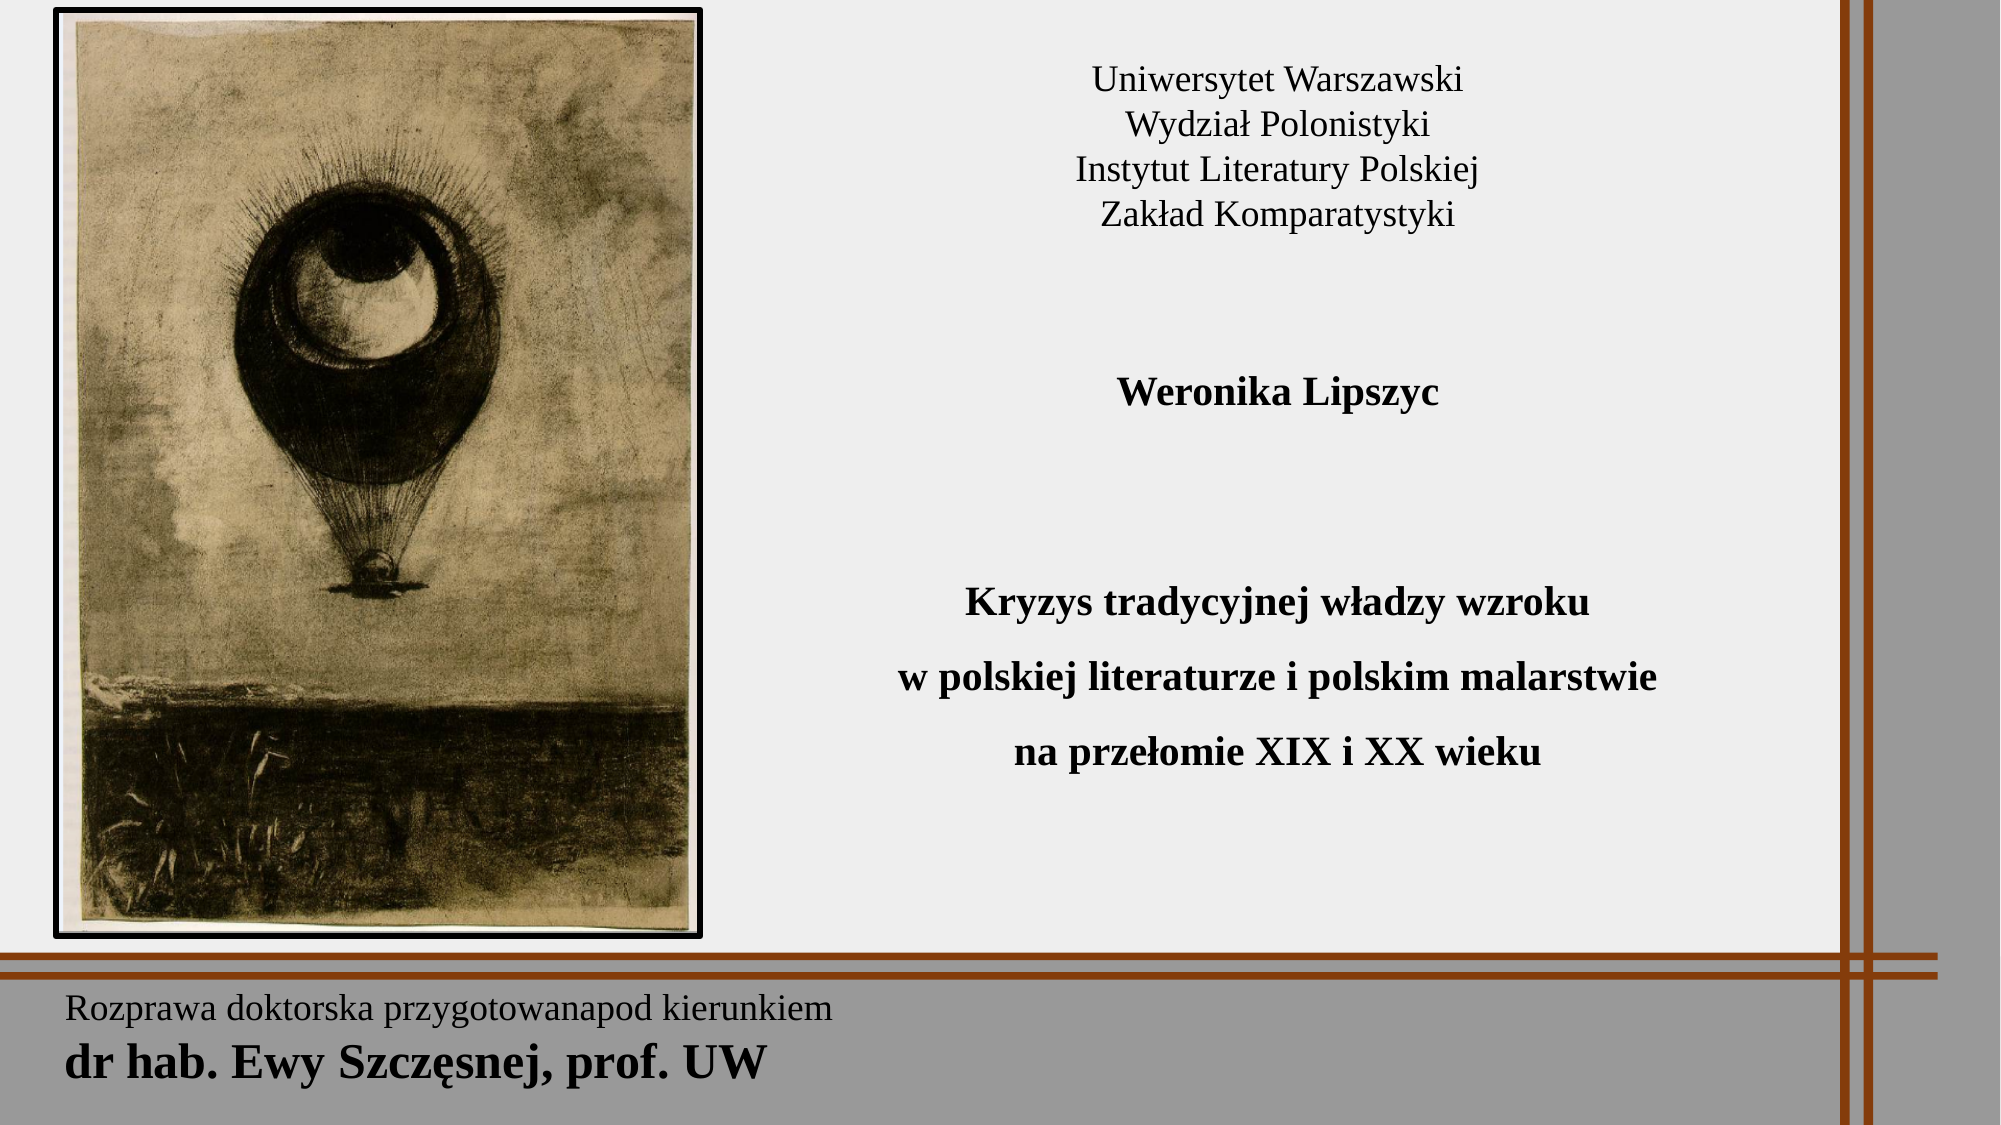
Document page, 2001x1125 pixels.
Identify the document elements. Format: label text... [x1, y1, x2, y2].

picture [59, 12, 698, 934]
text_box [0, 0, 2001, 1125]
text_box Uniwersytet Warszawski Wydział Polonistyki Instytut Literatury Polskiej Zakład Komparatystyki Weronika Lipszyc Kryzys tradycyjnej władzy wzroku w polskiej literaturze i polskim malarstwie na przełomie XIX i XX wieku [477, 46, 1840, 952]
text_box Rozprawa doktorska przygotowanapod kierunkiem dr hab. Ewy Szczęsnej, prof. UW [0, 980, 1288, 1096]
